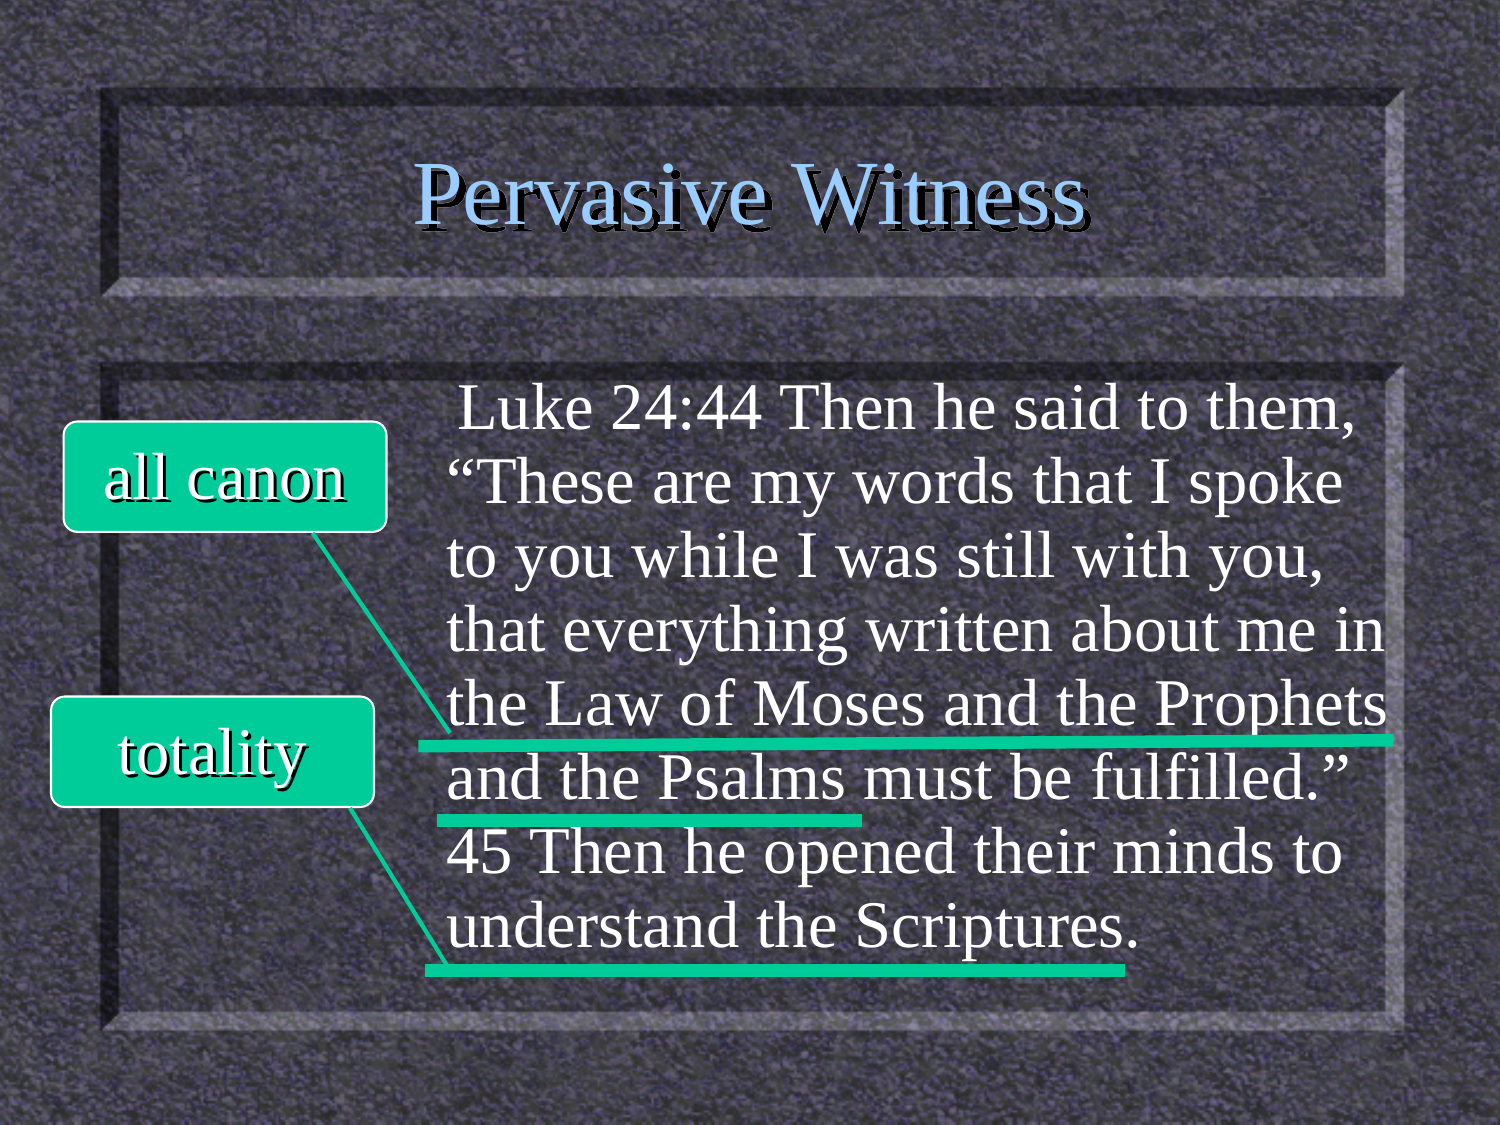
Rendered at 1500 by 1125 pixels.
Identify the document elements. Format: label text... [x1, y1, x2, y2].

text_box all canon [63, 421, 387, 532]
title Pervasive Witness [150, 135, 1351, 253]
picture [0, 0, 1500, 1125]
list Luke 24:44 Then he said to them, “These are my words that I spoke to you while I was still with you, that everything written about me in the Law of Moses and the Prophets and the Psalms must be fulfilled.” 45 Then he opened their minds to understand the Scriptures. [375, 362, 1413, 1038]
text_box totality [51, 696, 374, 807]
